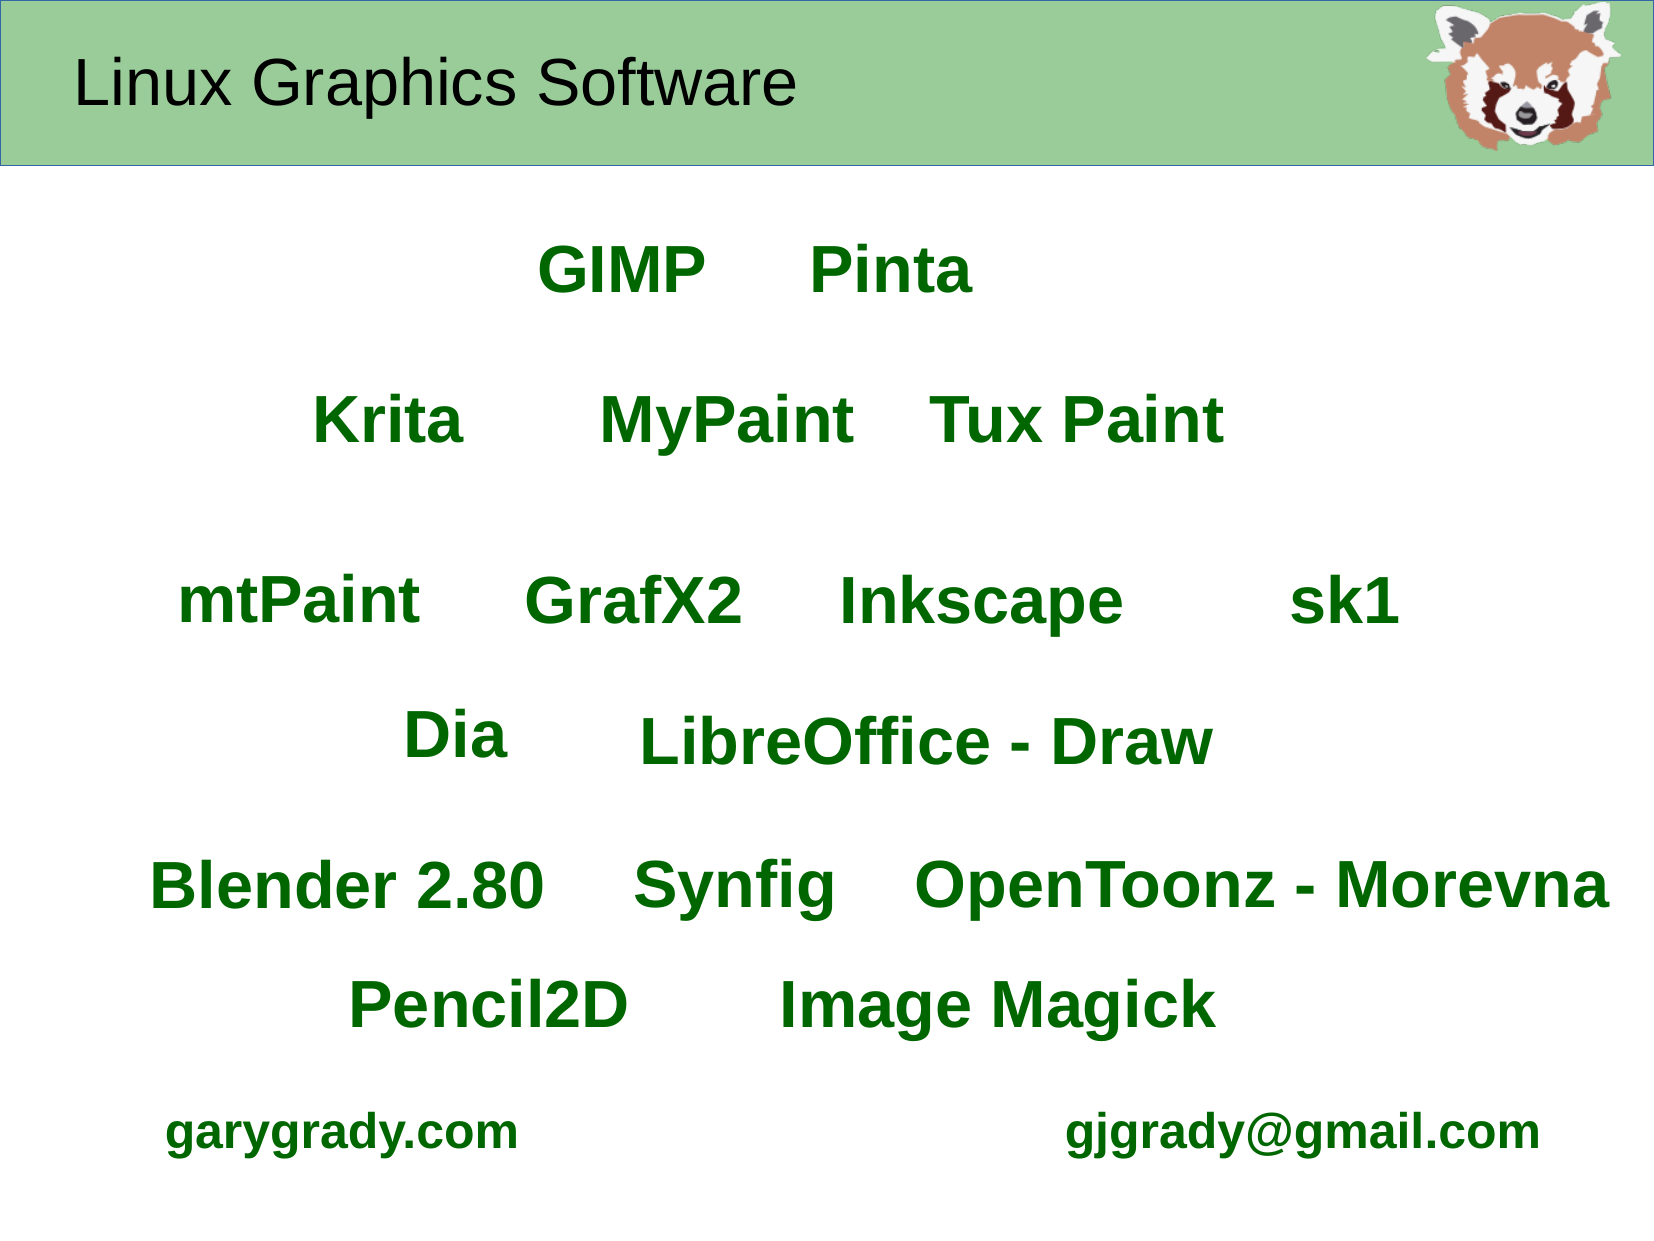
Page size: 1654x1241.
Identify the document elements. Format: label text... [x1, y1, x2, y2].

text_box OpenToonz - Morevna [900, 840, 1625, 930]
text_box Pinta [794, 225, 988, 315]
text_box garygrady.com [150, 1095, 654, 1171]
title Linux Graphics Software [0, 15, 856, 151]
text_box sk1 [1275, 555, 1417, 646]
text_box Inkscape [825, 555, 1141, 646]
text_box Krita [297, 374, 480, 465]
text_box Pencil2D [333, 960, 646, 1050]
text_box Blender 2.80 [135, 840, 568, 1005]
text_box Synfig [618, 840, 853, 930]
text_box GIMP [522, 225, 723, 315]
text_box Dia [388, 689, 523, 780]
text_box LibreOffice - Draw [624, 696, 1231, 787]
text_box Tux Paint [915, 374, 1241, 465]
text_box GrafX2 [510, 555, 759, 646]
text_box mtPaint [162, 554, 437, 645]
picture [1426, 2, 1621, 151]
text_box gjgrady@gmail.com [1050, 1095, 1654, 1241]
text_box Image Magick [765, 960, 1275, 1050]
text_box [0, 0, 1654, 166]
text_box MyPaint [585, 374, 871, 465]
